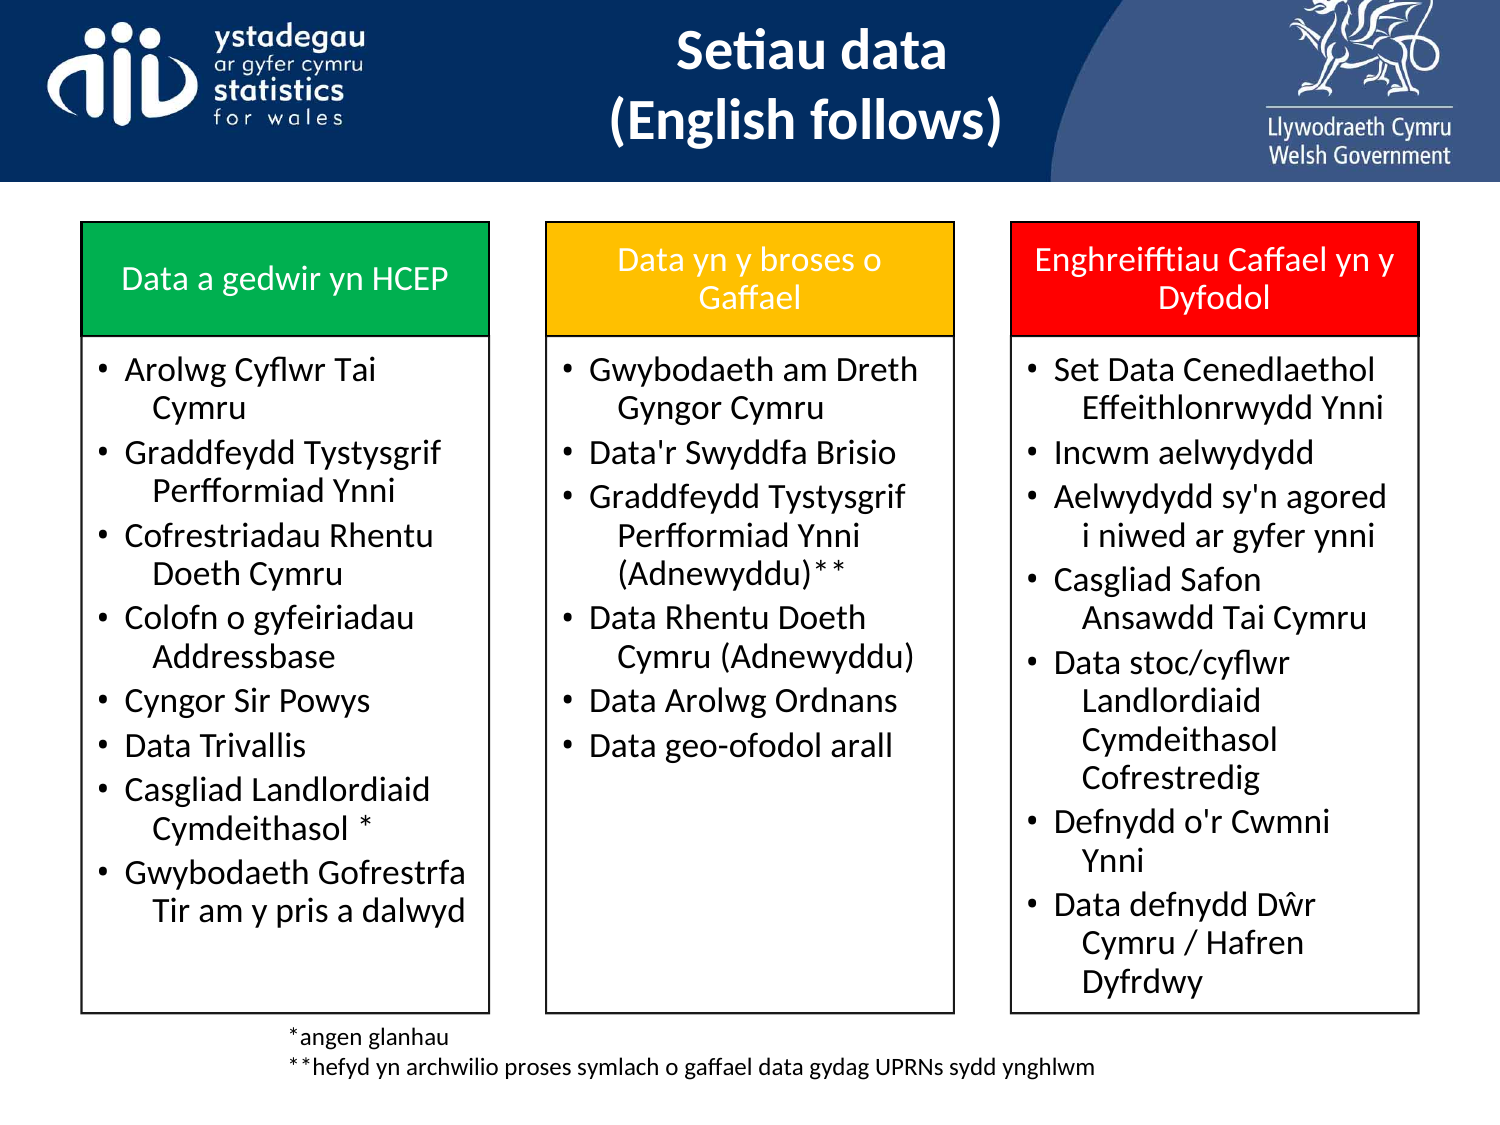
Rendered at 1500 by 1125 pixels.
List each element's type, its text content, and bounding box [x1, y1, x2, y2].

picture [0, 0, 1500, 182]
text_box Enghreifftiau Caffael yn y Dyfodol [1010, 221, 1419, 336]
text_box Set Data Cenedlaethol Effeithlonrwydd Ynni Incwm aelwydydd Aelwydydd sy'n agored i niwed ar gyfer ynni Casgliad Safon Ansawdd Tai Cymru Data stoc/cyflwr Landlordiaid Cymdeithasol Cofrestredig Defnydd o'r Cwmni Ynni Data defnydd Dŵr Cymru / Hafren Dyfrdwy [1010, 336, 1419, 1014]
text_box Data yn y broses o Gaffael [546, 221, 954, 336]
text_box *angen glanhau **hefyd yn archwilio proses symlach o gaffael data gydag UPRNs sydd ynghlwm [272, 1013, 1228, 1089]
text_box Data a gedwir yn HCEP [81, 221, 490, 336]
title Setiau data (English follows) [380, 3, 1245, 157]
text_box Arolwg Cyflwr Tai Cymru Graddfeydd Tystysgrif Perfformiad Ynni Cofrestriadau Rhentu Doeth Cymru Colofn o gyfeiriadau Addressbase Cyngor Sir Powys Data Trivallis Casgliad Landlordiaid Cymdeithasol * Gwybodaeth Gofrestrfa Tir am y pris a dalwyd [81, 336, 490, 1014]
text_box Gwybodaeth am Dreth Gyngor Cymru Data'r Swyddfa Brisio Graddfeydd Tystysgrif Perfformiad Ynni (Adnewyddu)** Data Rhentu Doeth Cymru (Adnewyddu) Data Arolwg Ordnans Data geo-ofodol arall [546, 336, 954, 1013]
